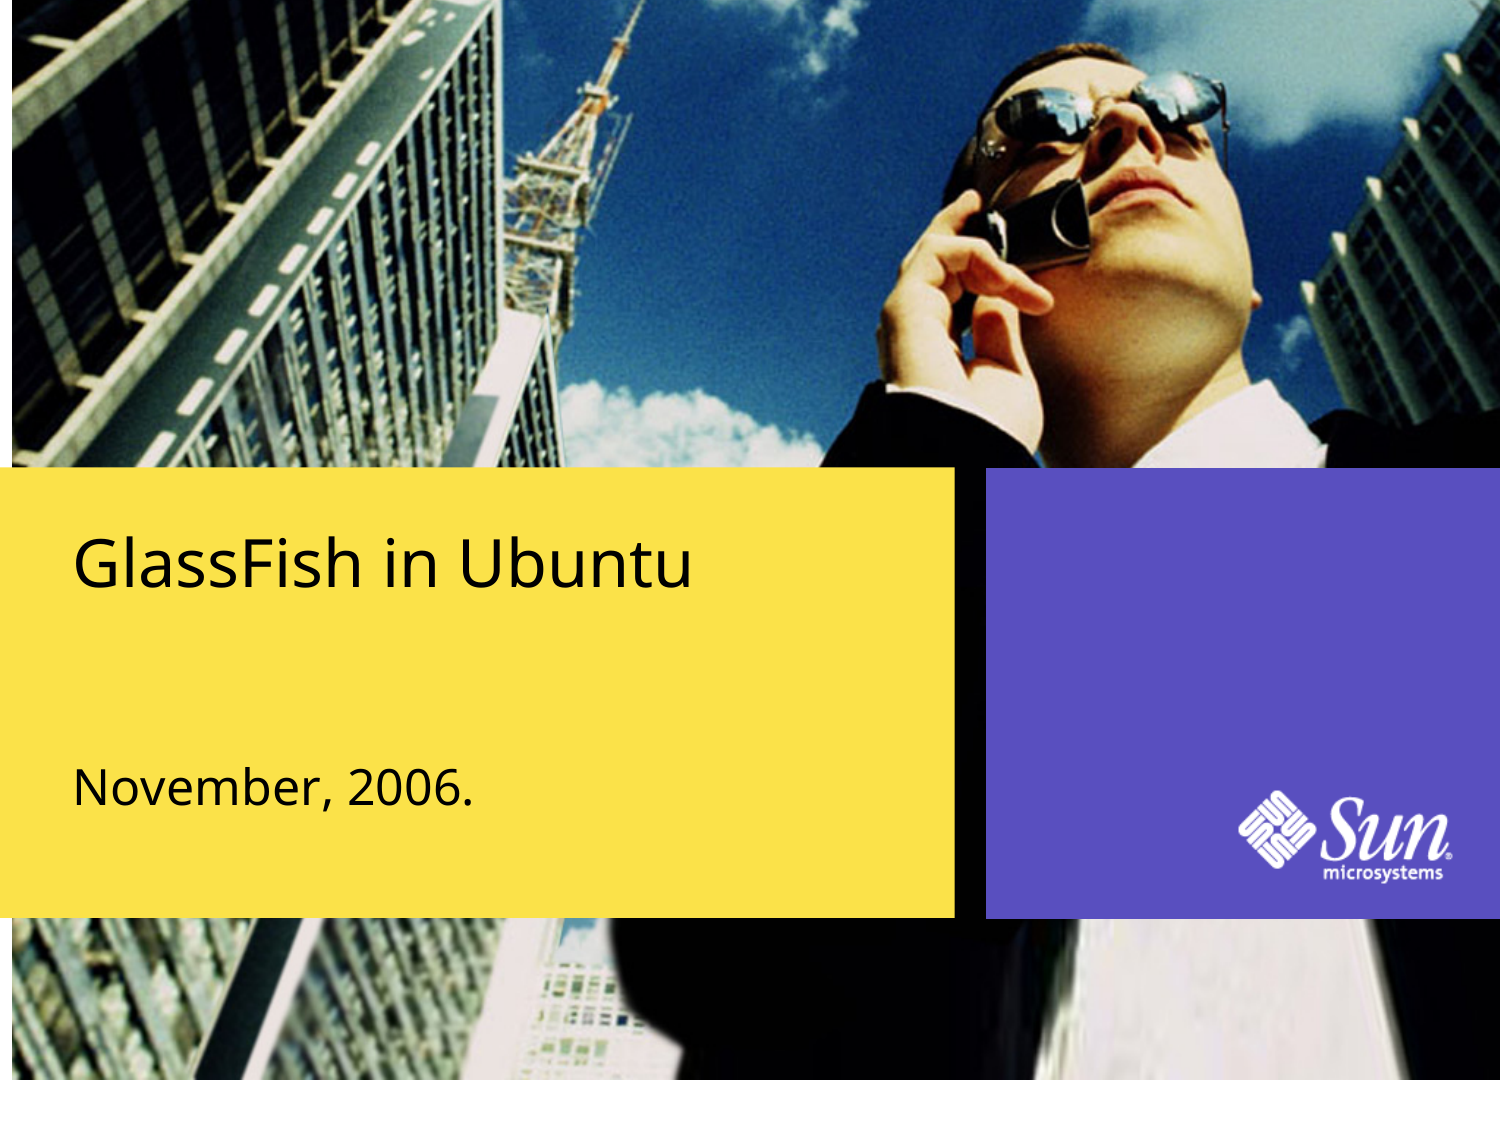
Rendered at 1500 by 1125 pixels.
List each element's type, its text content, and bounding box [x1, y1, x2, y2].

list November, 2006. [72, 751, 894, 831]
text_box [0, 467, 955, 918]
picture [12, 0, 1500, 1080]
title GlassFish in Ubuntu [72, 515, 908, 678]
